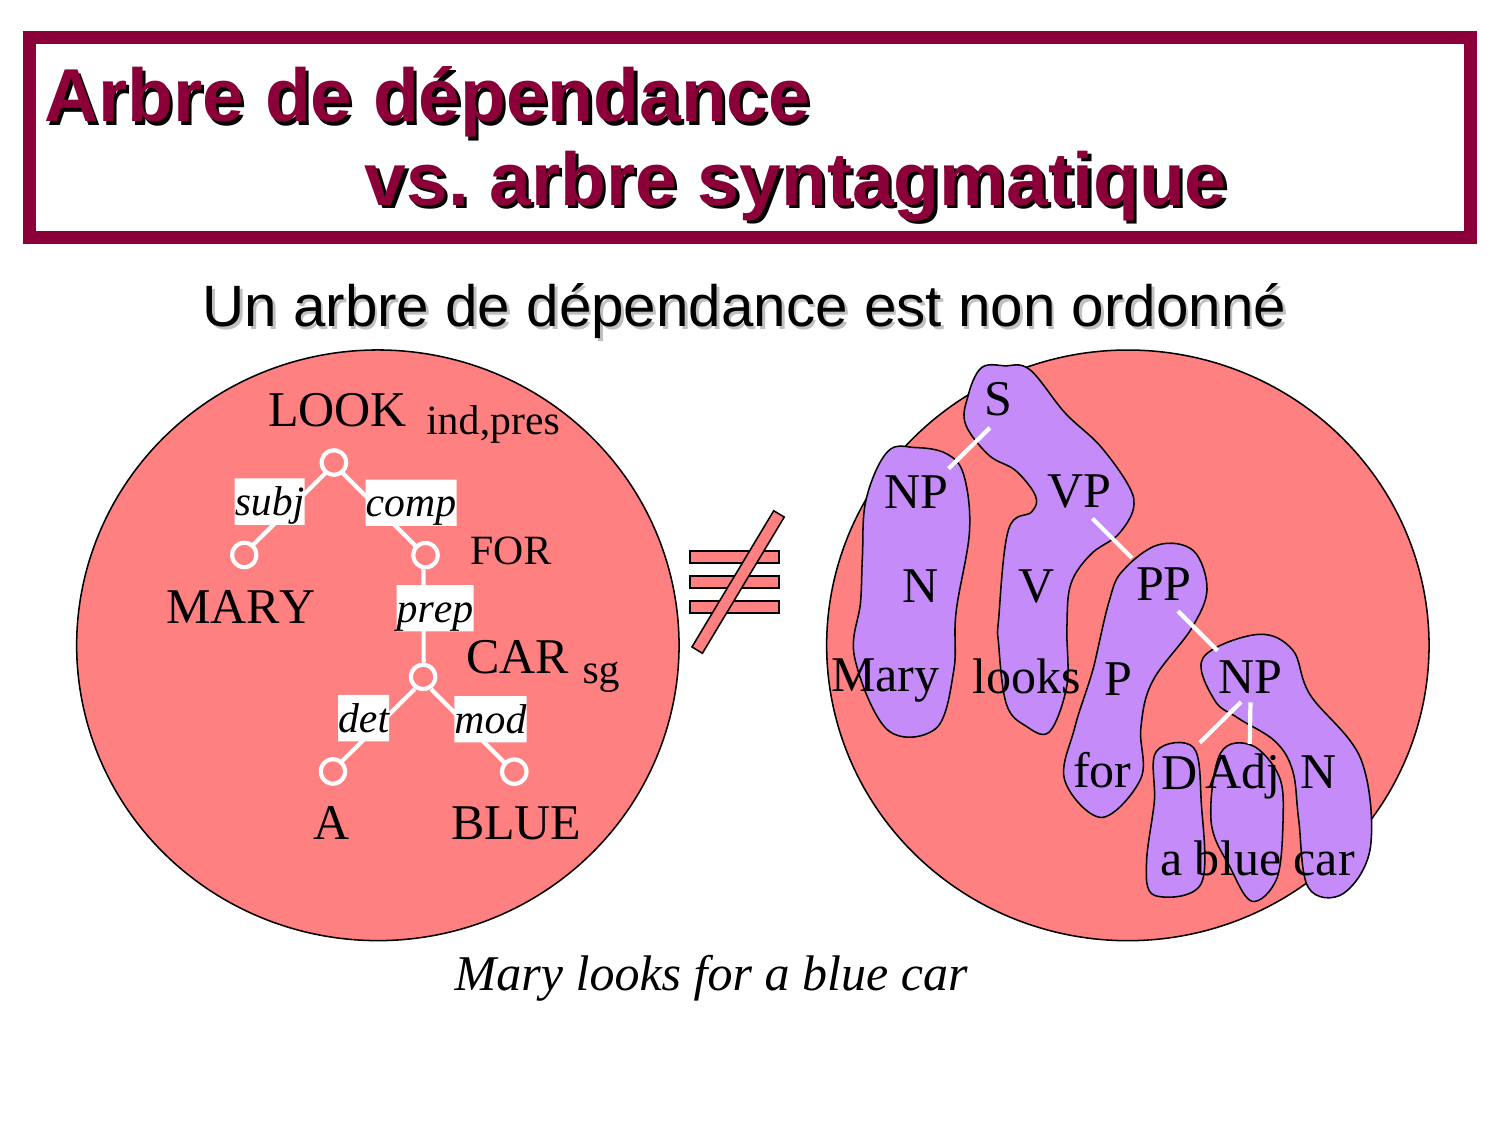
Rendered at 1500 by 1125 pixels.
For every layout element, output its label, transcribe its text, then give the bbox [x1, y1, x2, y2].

text_box comp [365, 479, 457, 526]
text_box S [969, 363, 1054, 434]
text_box [324, 453, 343, 472]
text_box sg [567, 638, 636, 701]
text_box [1212, 712, 1248, 736]
text_box Mary looks for a blue car [439, 938, 1095, 1010]
text_box [76, 376, 680, 941]
text_box [826, 352, 1430, 941]
text_box VP [1032, 455, 1132, 527]
text_box CAR [545, 642, 558, 656]
text_box BLUE [436, 787, 682, 859]
text_box ind,pres [411, 389, 579, 451]
text_box NP [870, 456, 973, 527]
text_box [324, 762, 342, 781]
text_box D [1146, 737, 1250, 808]
text_box a blue car [1145, 822, 1374, 894]
text_box [1314, 894, 1343, 898]
text_box prep [401, 605, 412, 621]
text_box PP [1121, 548, 1225, 620]
text_box A [298, 787, 361, 859]
text_box N [1285, 736, 1389, 808]
text_box [690, 510, 785, 654]
text_box prep [396, 585, 474, 632]
text_box for [1058, 735, 1203, 807]
text_box N [887, 550, 991, 622]
text_box V [1004, 550, 1108, 622]
text_box MARY [151, 571, 348, 642]
text_box looks [957, 641, 1112, 713]
text_box det [338, 694, 390, 742]
text_box [235, 545, 254, 565]
text_box NP [1203, 640, 1307, 712]
list Un arbre de dépendance est non ordonné [187, 266, 1469, 352]
text_box mod [454, 696, 527, 743]
text_box subj [234, 478, 305, 525]
text_box P [1089, 643, 1193, 714]
text_box Mary [816, 639, 971, 711]
text_box Adj [1210, 736, 1285, 808]
title Arbre de dépendance vs. arbre syntagmatique [29, 37, 1471, 238]
text_box [414, 667, 433, 686]
text_box Adj [1250, 766, 1258, 786]
text_box [416, 546, 435, 565]
text_box [261, 352, 528, 389]
text_box [884, 392, 979, 456]
text_box FOR [455, 519, 591, 582]
text_box [505, 762, 524, 781]
text_box LOOK [253, 373, 429, 445]
text_box prep [457, 605, 468, 621]
text_box CAR [451, 621, 600, 693]
